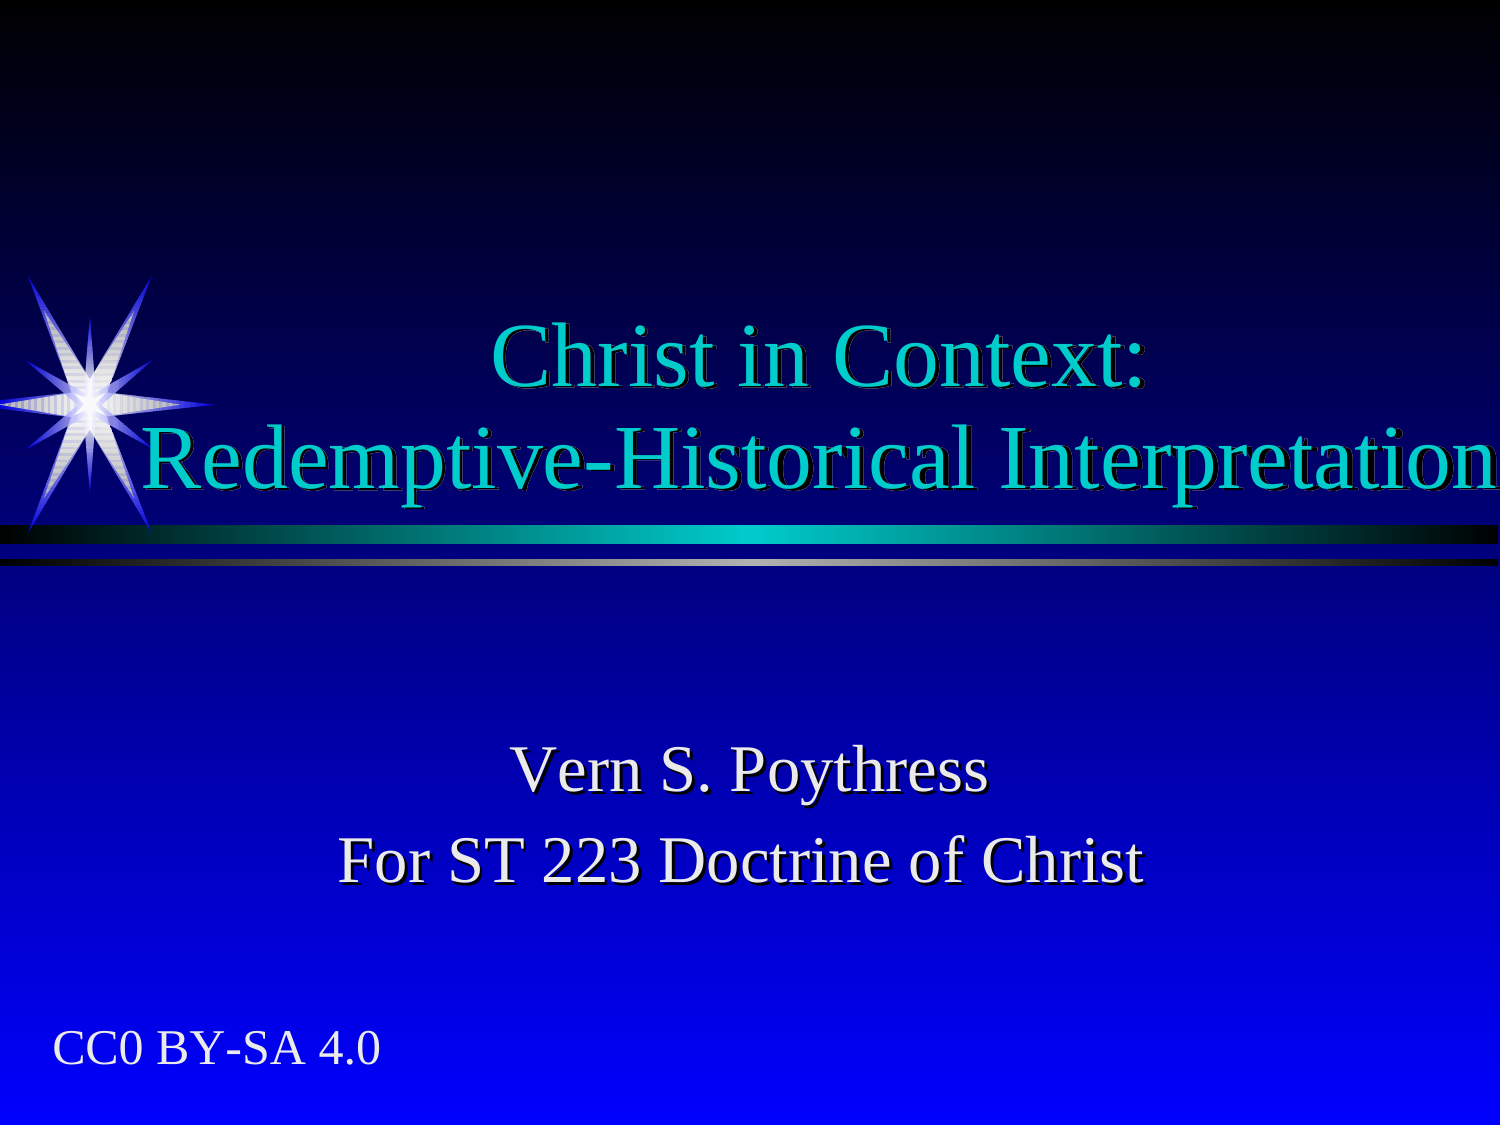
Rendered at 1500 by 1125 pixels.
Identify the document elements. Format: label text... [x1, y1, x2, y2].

title Christ in Context: Redemptive-Historical Interpretation [102, 246, 1500, 567]
subtitle Vern S. Poythress For ST 223 Doctrine of Christ [75, 595, 1425, 1033]
text_box CC0 BY-SA 4.0 [37, 1012, 563, 1083]
